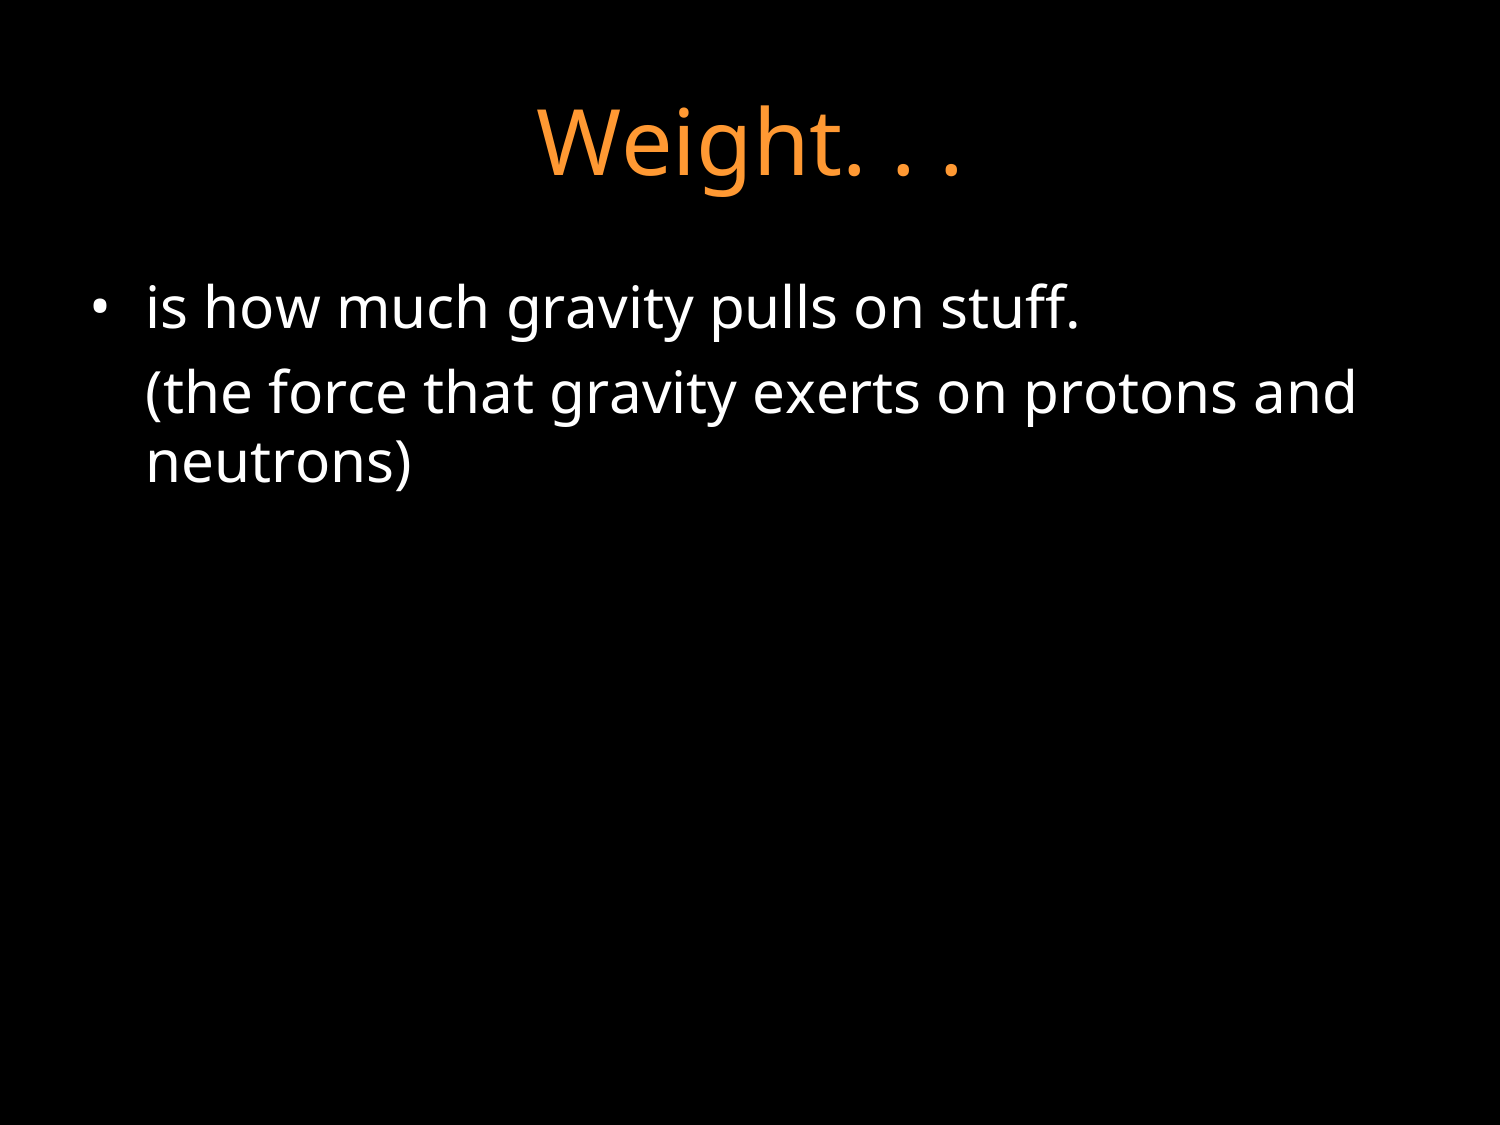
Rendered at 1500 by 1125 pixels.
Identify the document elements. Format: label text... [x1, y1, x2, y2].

text_box is how much gravity pulls on stuff. (the force that gravity exerts on protons and neutrons) [75, 262, 1426, 1088]
text_box Weight. . . [75, 45, 1426, 233]
